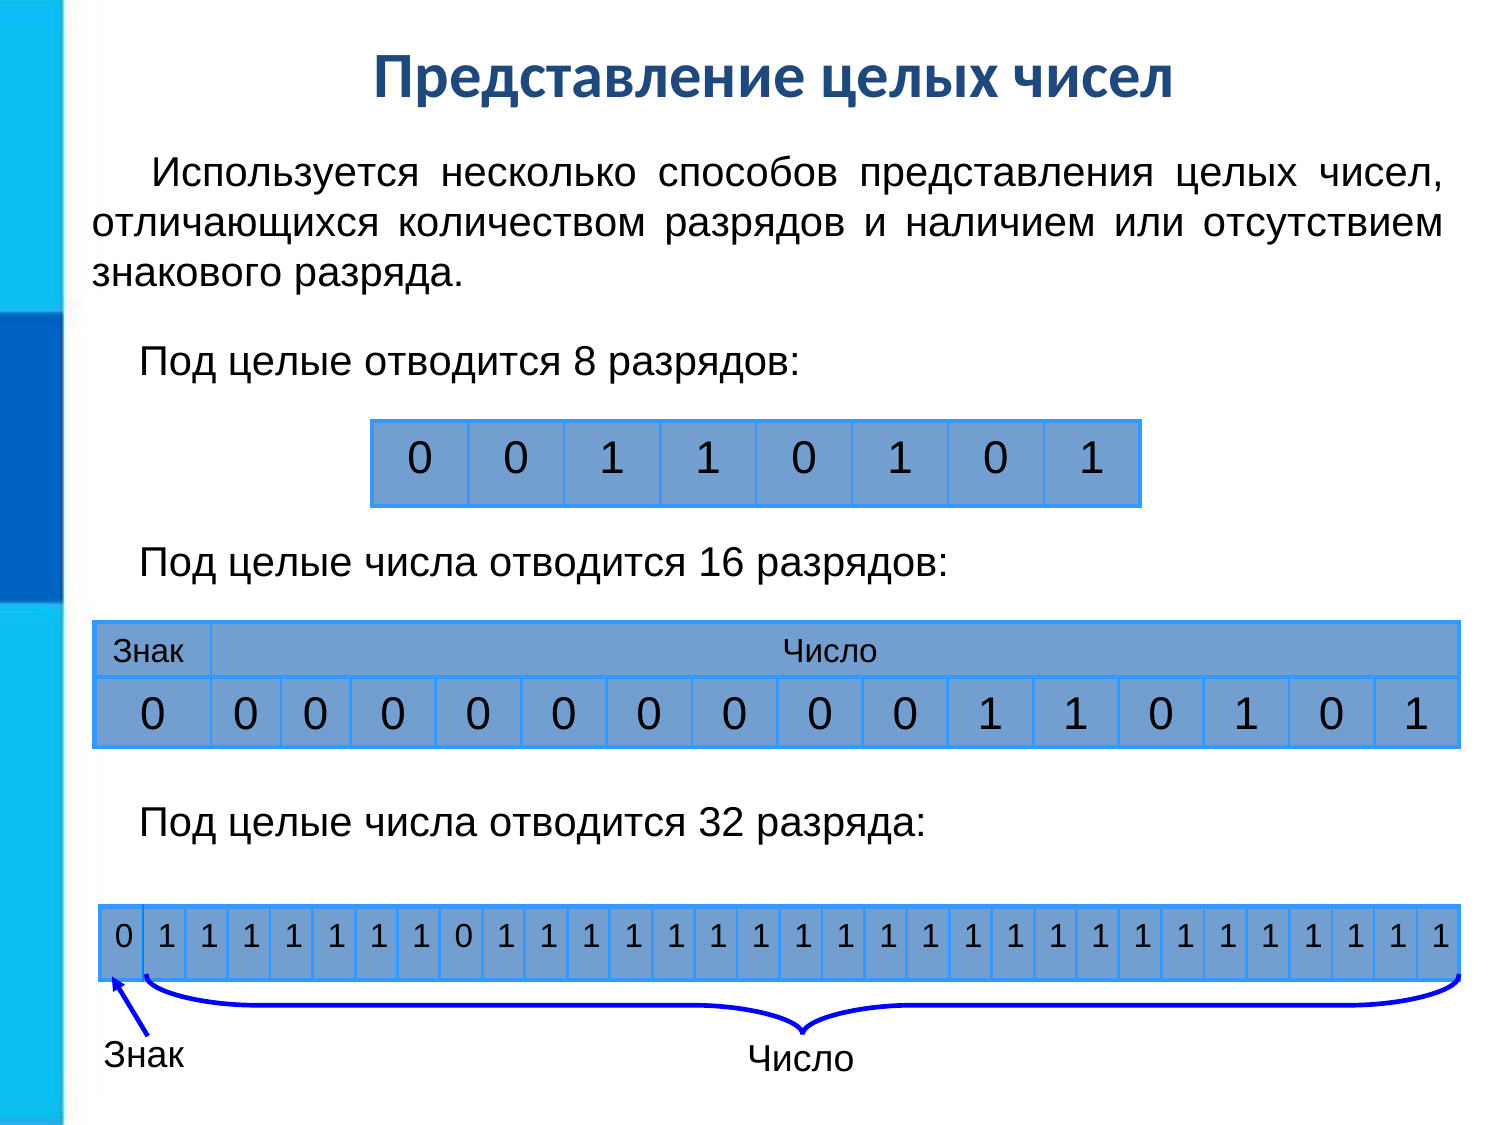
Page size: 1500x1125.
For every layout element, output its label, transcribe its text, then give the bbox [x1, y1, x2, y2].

table_header 1 [696, 909, 736, 978]
table_header 1 [993, 909, 1033, 978]
table_header 1 [1045, 423, 1138, 504]
table_header 1 [187, 909, 226, 978]
table_header 1 [271, 909, 311, 978]
table_header 1 [565, 423, 659, 504]
table_cell 0 [437, 679, 520, 745]
table_cell 0 [97, 679, 210, 745]
table_header 1 [1418, 909, 1457, 978]
table_header 1 [1120, 909, 1160, 978]
table_header 1 [1333, 909, 1373, 978]
table_header 1 [526, 909, 566, 978]
text_box Под целые отводится 8 разрядов: [64, 326, 1459, 392]
table_cell 0 [779, 679, 861, 745]
table_header 0 [374, 423, 467, 504]
table_header 1 [484, 909, 523, 978]
table_header 1 [611, 909, 651, 978]
table_header 1 [229, 909, 269, 978]
text_box Знак [88, 1022, 263, 1084]
text_box Используется несколько способов представления целых чисел, отличающихся количеством разрядов и наличием или отсутствием знакового разряда. [76, 137, 1459, 303]
table_header 1 [738, 909, 778, 978]
table_header 1 [1375, 909, 1416, 978]
table_cell 1 [1035, 679, 1117, 745]
table_header 0 [949, 423, 1043, 504]
table_header 0 [441, 909, 481, 978]
table_header 1 [662, 423, 755, 504]
table_header 1 [569, 909, 608, 978]
text_box Число [732, 1026, 907, 1087]
text_box Представление целых чисел [106, 25, 1443, 119]
table_cell 0 [864, 679, 946, 745]
table_header 1 [1036, 909, 1075, 978]
table_cell 0 [1120, 679, 1202, 745]
table_cell 1 [949, 679, 1032, 745]
table_cell 0 [282, 679, 349, 745]
table_header 1 [866, 909, 905, 978]
table_cell 0 [523, 679, 605, 745]
table_header 1 [853, 423, 947, 504]
table_header 1 [781, 909, 821, 978]
table_header 1 [314, 909, 354, 978]
table_header 0 [102, 909, 142, 978]
table_header 0 [470, 423, 563, 504]
table_header 1 [908, 909, 948, 978]
text_box Под целые числа отводится 32 разряда: [64, 786, 1459, 853]
table_header 1 [654, 909, 693, 978]
table_header 1 [951, 909, 990, 978]
table_cell 0 [1290, 679, 1373, 745]
table_header Знак [97, 624, 210, 675]
table_cell 1 [1205, 679, 1288, 745]
table_cell 0 [693, 679, 776, 745]
table_header 1 [399, 909, 438, 978]
table_header 1 [1163, 909, 1203, 978]
text_box Под целые числа отводится 16 разрядов: [64, 527, 1459, 593]
table_cell 0 [608, 679, 691, 745]
table_header 1 [144, 909, 184, 978]
picture [0, 0, 1500, 1125]
table_header 1 [1205, 909, 1245, 978]
table_cell 0 [352, 679, 434, 745]
table_header 0 [757, 423, 851, 504]
table_cell 1 [1376, 679, 1457, 745]
table_header 1 [1248, 909, 1288, 978]
table_header 1 [823, 909, 863, 978]
table_header 1 [357, 909, 396, 978]
table_header Число [212, 624, 1457, 675]
table_cell 0 [212, 679, 280, 745]
table_header 1 [1078, 909, 1117, 978]
table_header 1 [1291, 909, 1331, 978]
